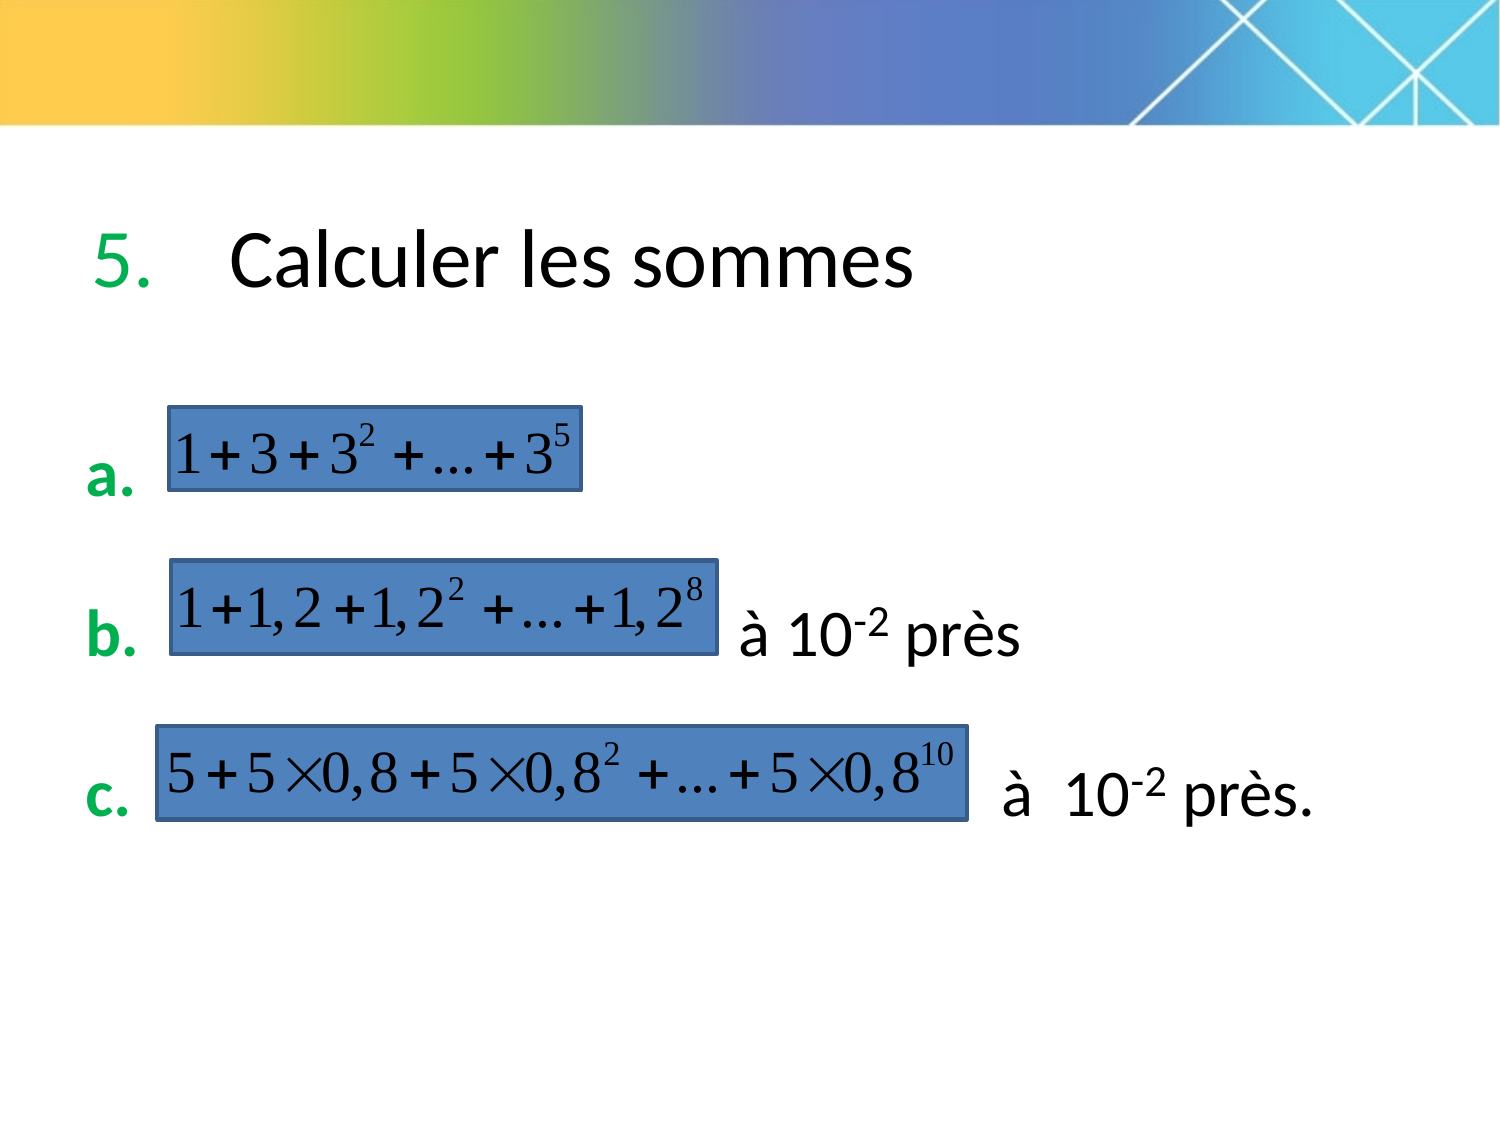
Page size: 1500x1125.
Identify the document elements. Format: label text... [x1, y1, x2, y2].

title Calculer les sommes [76, 196, 1500, 324]
chart [159, 727, 965, 818]
text_box a. b. à 10-2 près c. à 10-2 près. [70, 342, 1465, 964]
chart [172, 562, 715, 652]
chart [171, 408, 579, 489]
